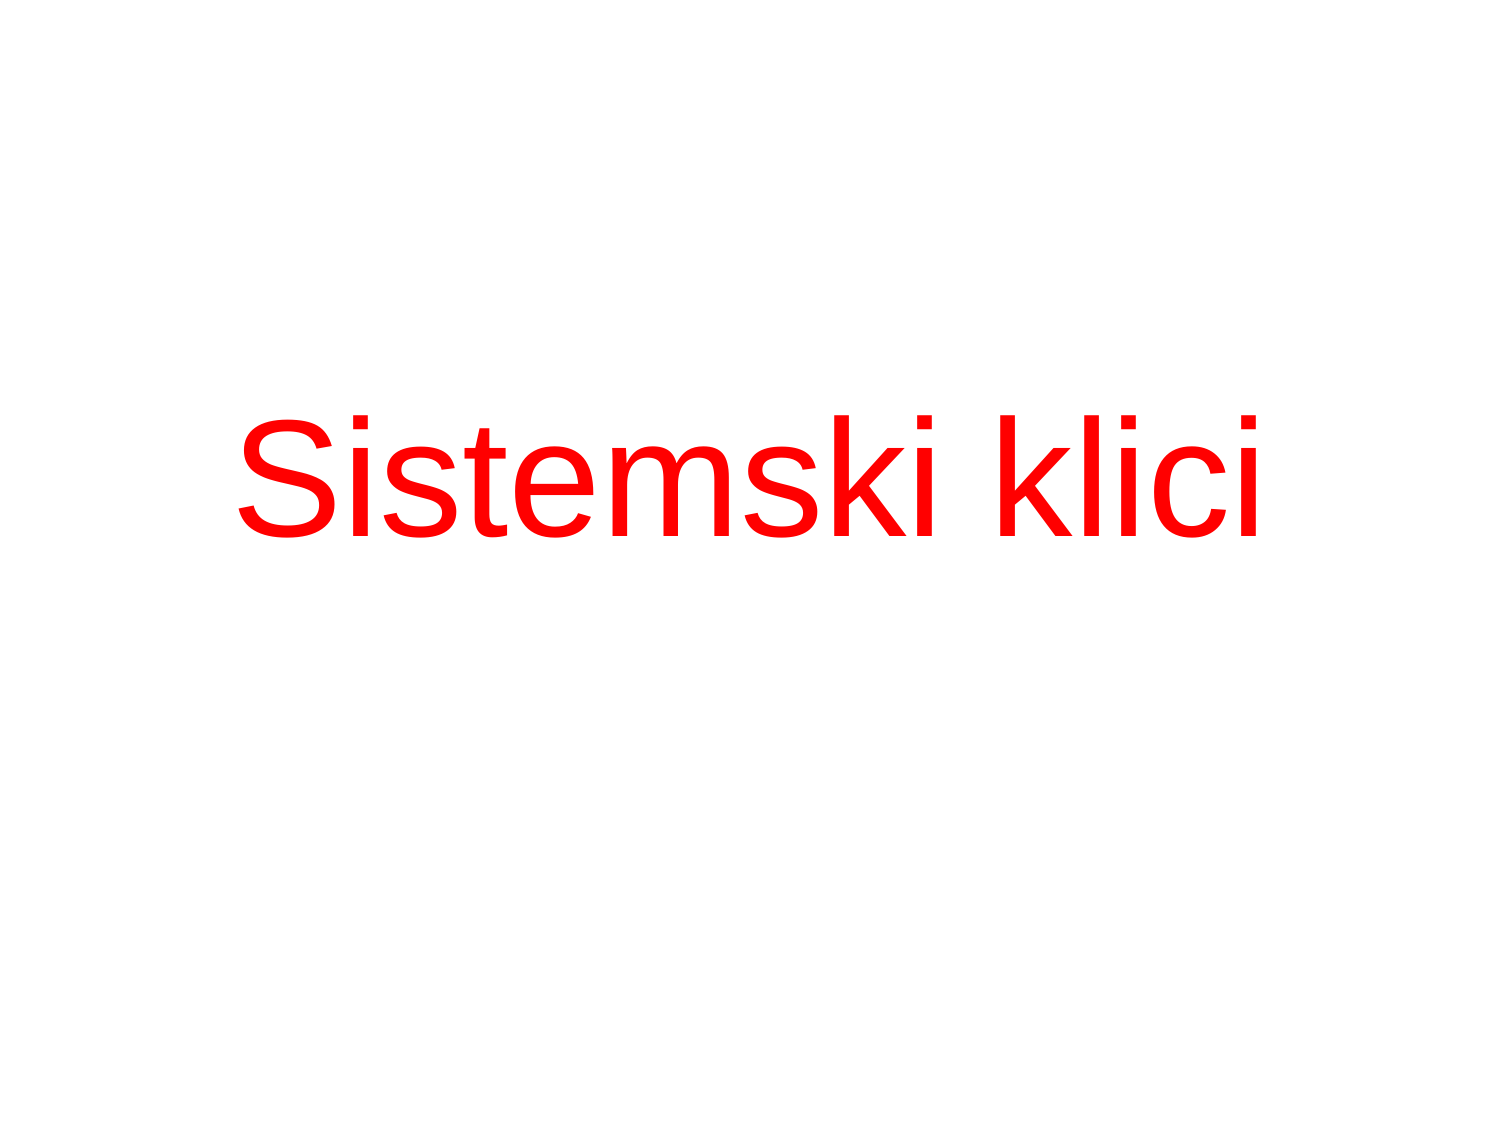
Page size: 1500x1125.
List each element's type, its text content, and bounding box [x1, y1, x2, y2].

title Sistemski klici [112, 349, 1388, 591]
